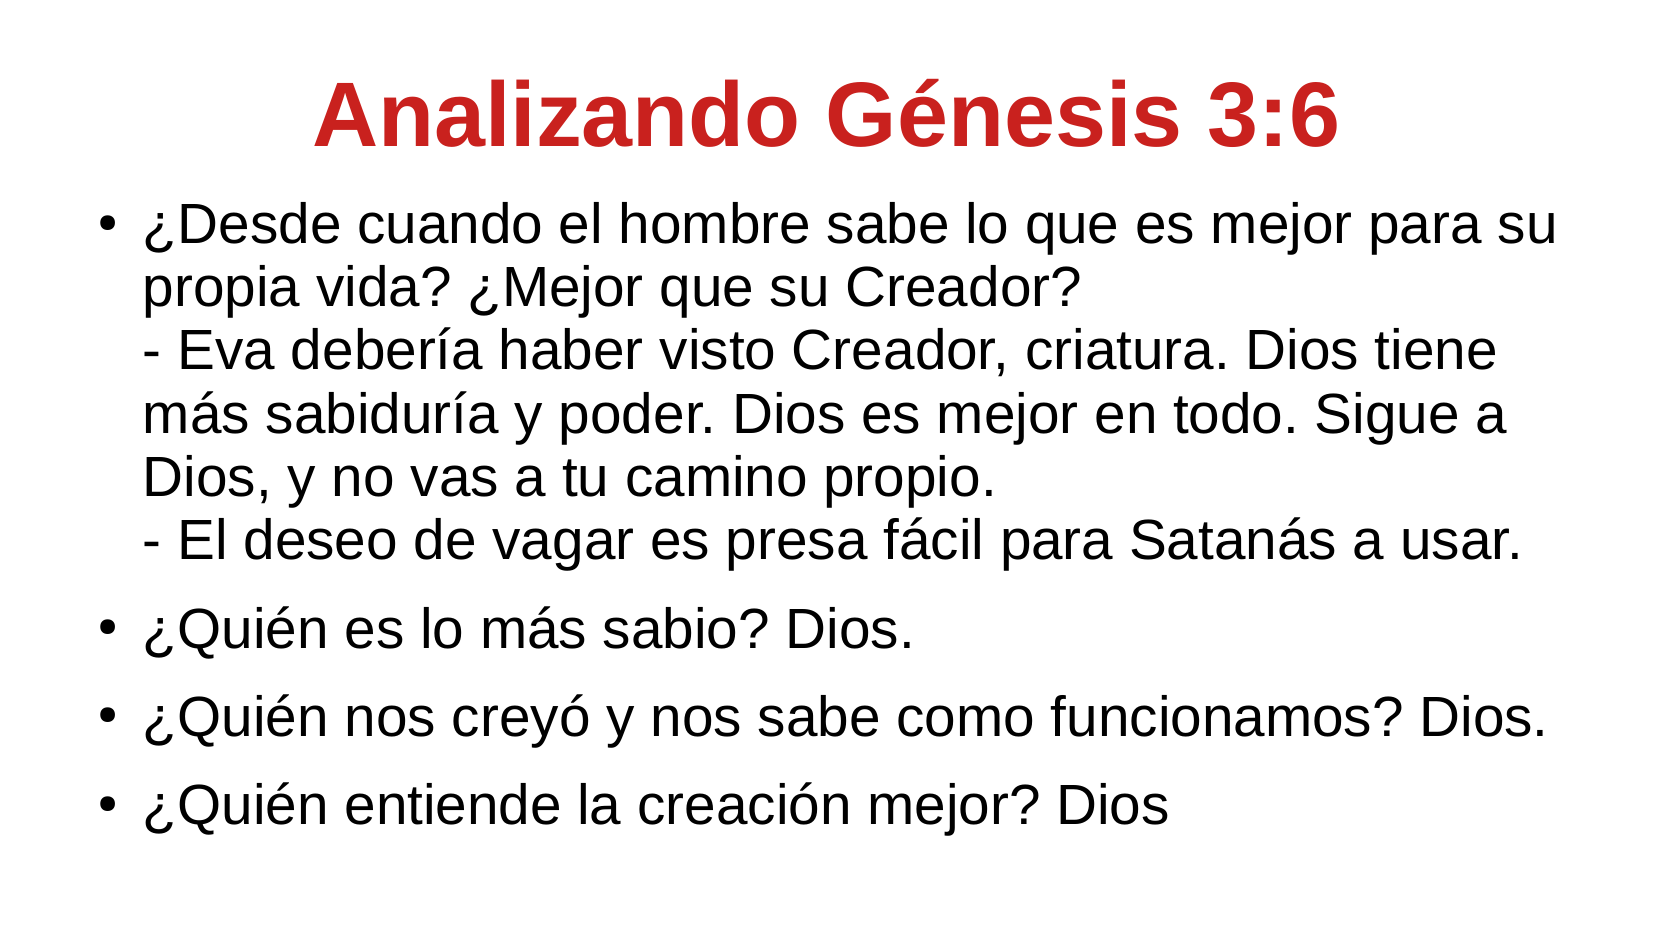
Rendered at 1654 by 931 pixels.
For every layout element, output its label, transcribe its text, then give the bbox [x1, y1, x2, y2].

list ¿Desde cuando el hombre sabe lo que es mejor para su propia vida? ¿Mejor que su Creador? - Eva debería haber visto Creador, criatura. Dios tiene más sabiduría y poder. Dios es mejor en todo. Sigue a Dios, y no vas a tu camino propio. - El deseo de vagar es presa fácil para Satanás a usar. ¿Quién es lo más sabio? Dios. ¿Quién nos creyó y nos sabe como funcionamos? Dios. ¿Quién entiende la creación mejor? Dios [82, 192, 1571, 886]
title Analizando Génesis 3:6 [82, 37, 1571, 192]
